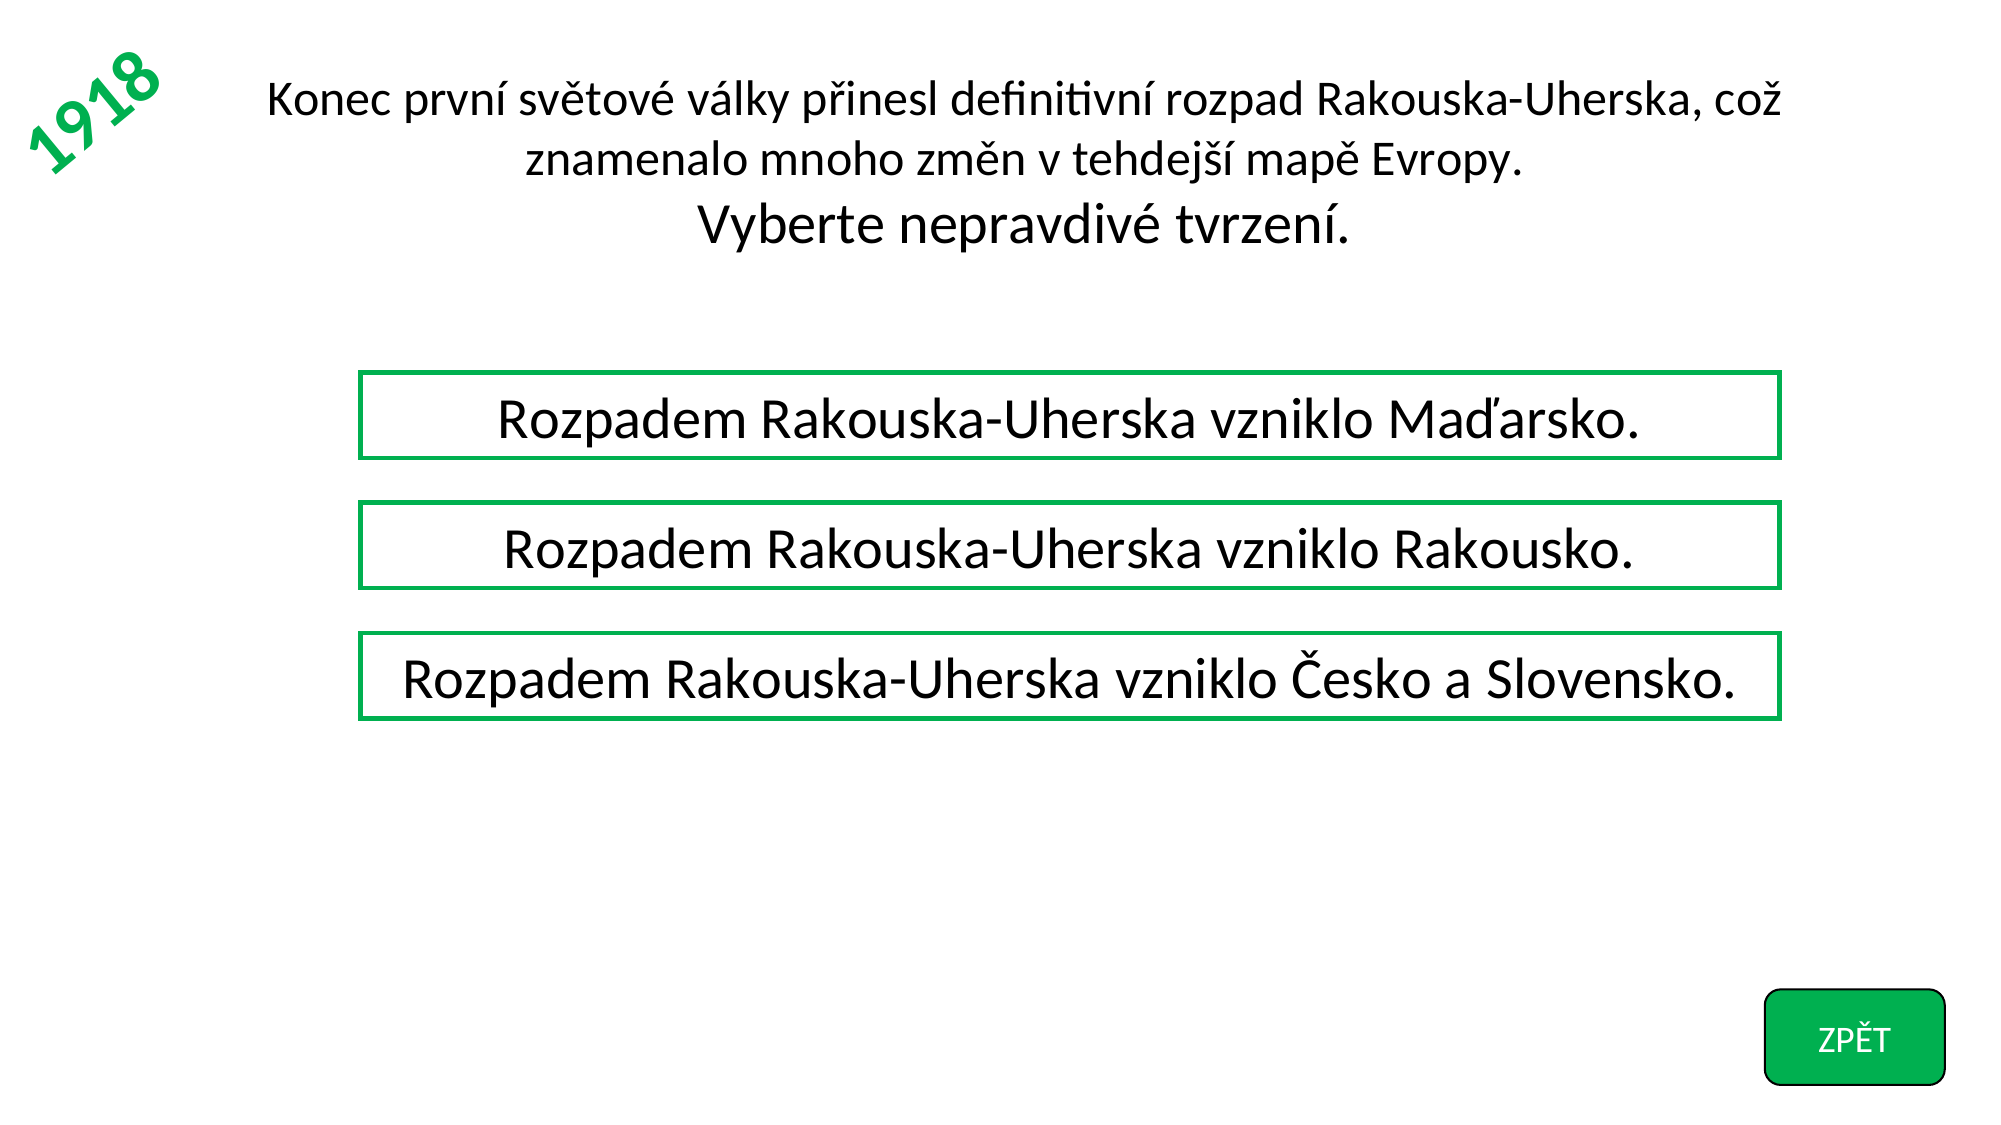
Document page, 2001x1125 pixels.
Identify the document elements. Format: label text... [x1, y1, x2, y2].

text_box Rozpadem Rakouska-Uherska vzniklo Česko a Slovensko. [360, 632, 1780, 719]
text_box Rozpadem Rakouska-Uherska vzniklo Rakousko. [360, 502, 1780, 589]
text_box Konec první světové války přinesl definitivní rozpad Rakouska-Uherska, což znamenalo mnoho změn v tehdejší mapě Evropy. Vyberte nepravdivé tvrzení. [195, 57, 1855, 264]
text_box ZPĚT [1764, 989, 1945, 1085]
text_box 1918 [0, 10, 193, 208]
text_box Rozpadem Rakouska-Uherska vzniklo Maďarsko. [360, 372, 1780, 458]
